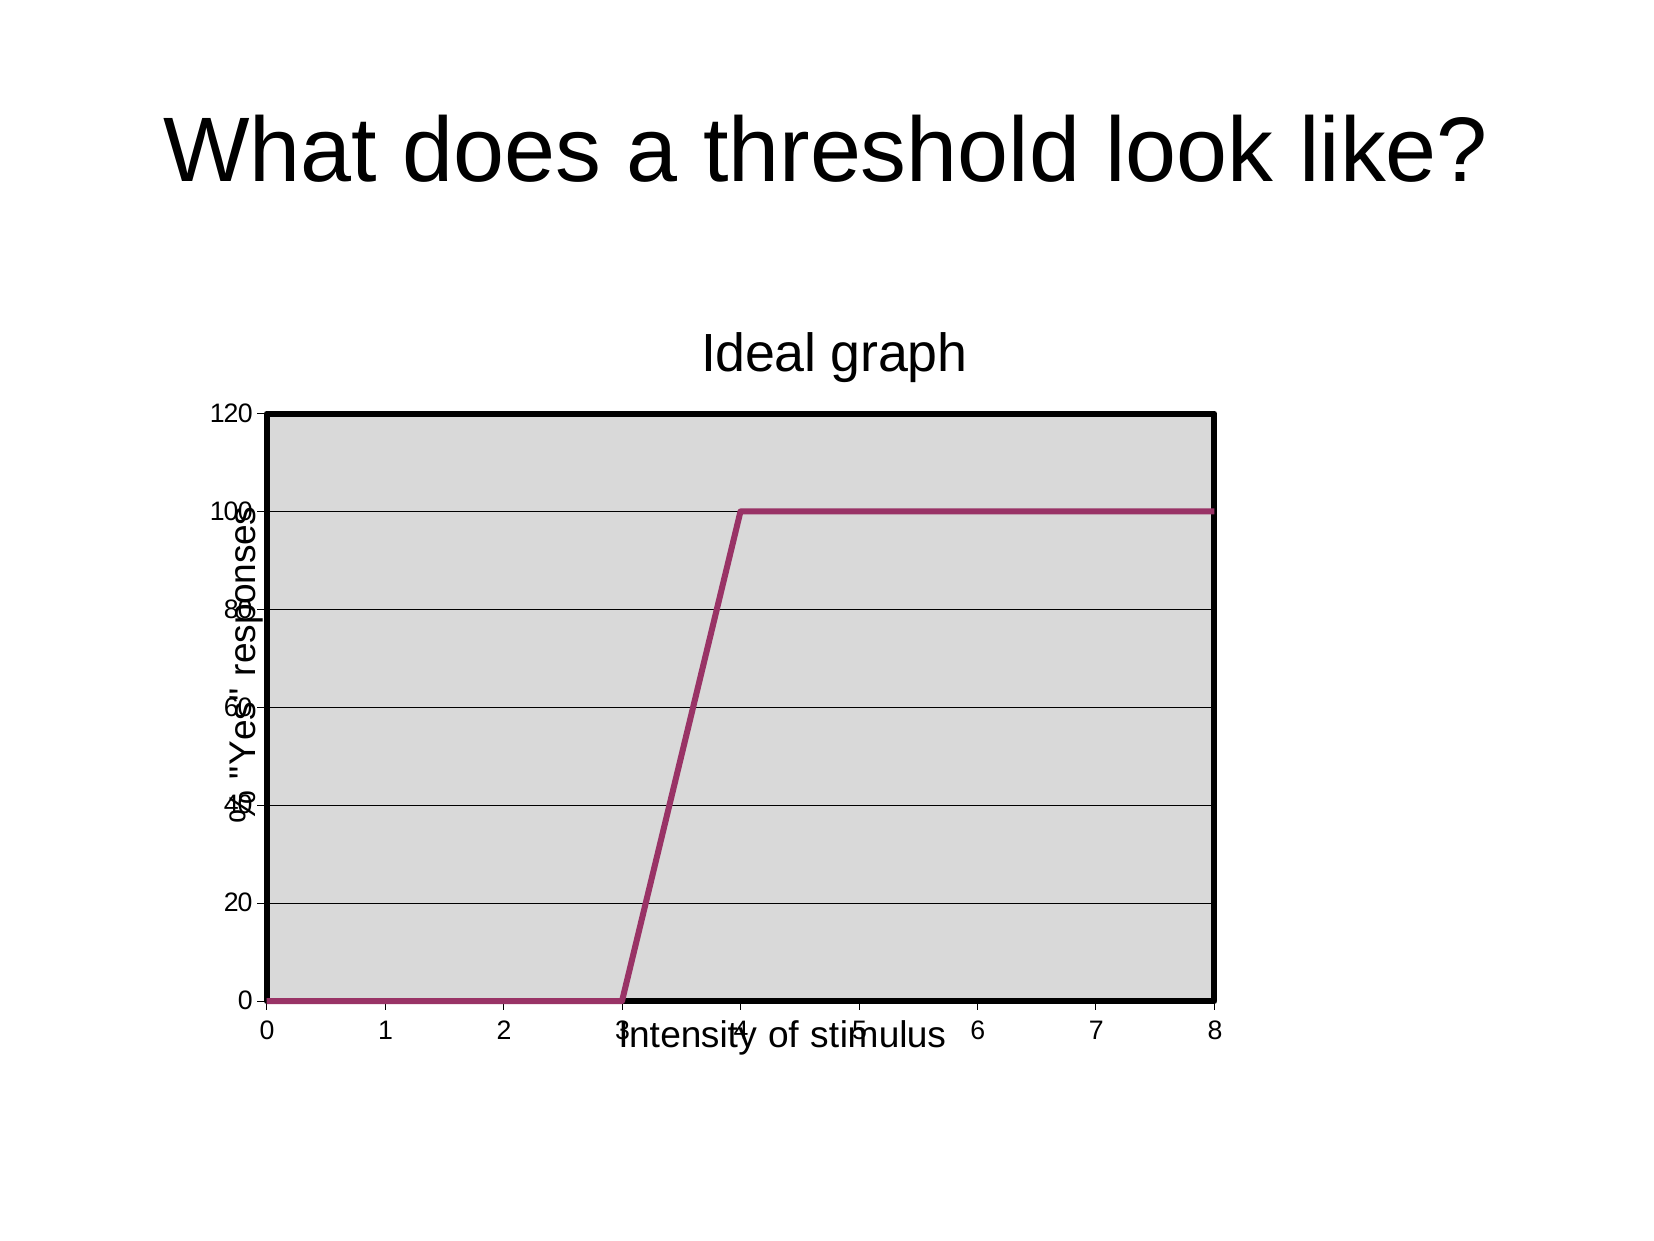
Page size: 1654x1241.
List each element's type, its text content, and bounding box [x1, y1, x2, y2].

chart [82, 290, 1571, 1109]
title What does a threshold look like? [82, 49, 1571, 257]
